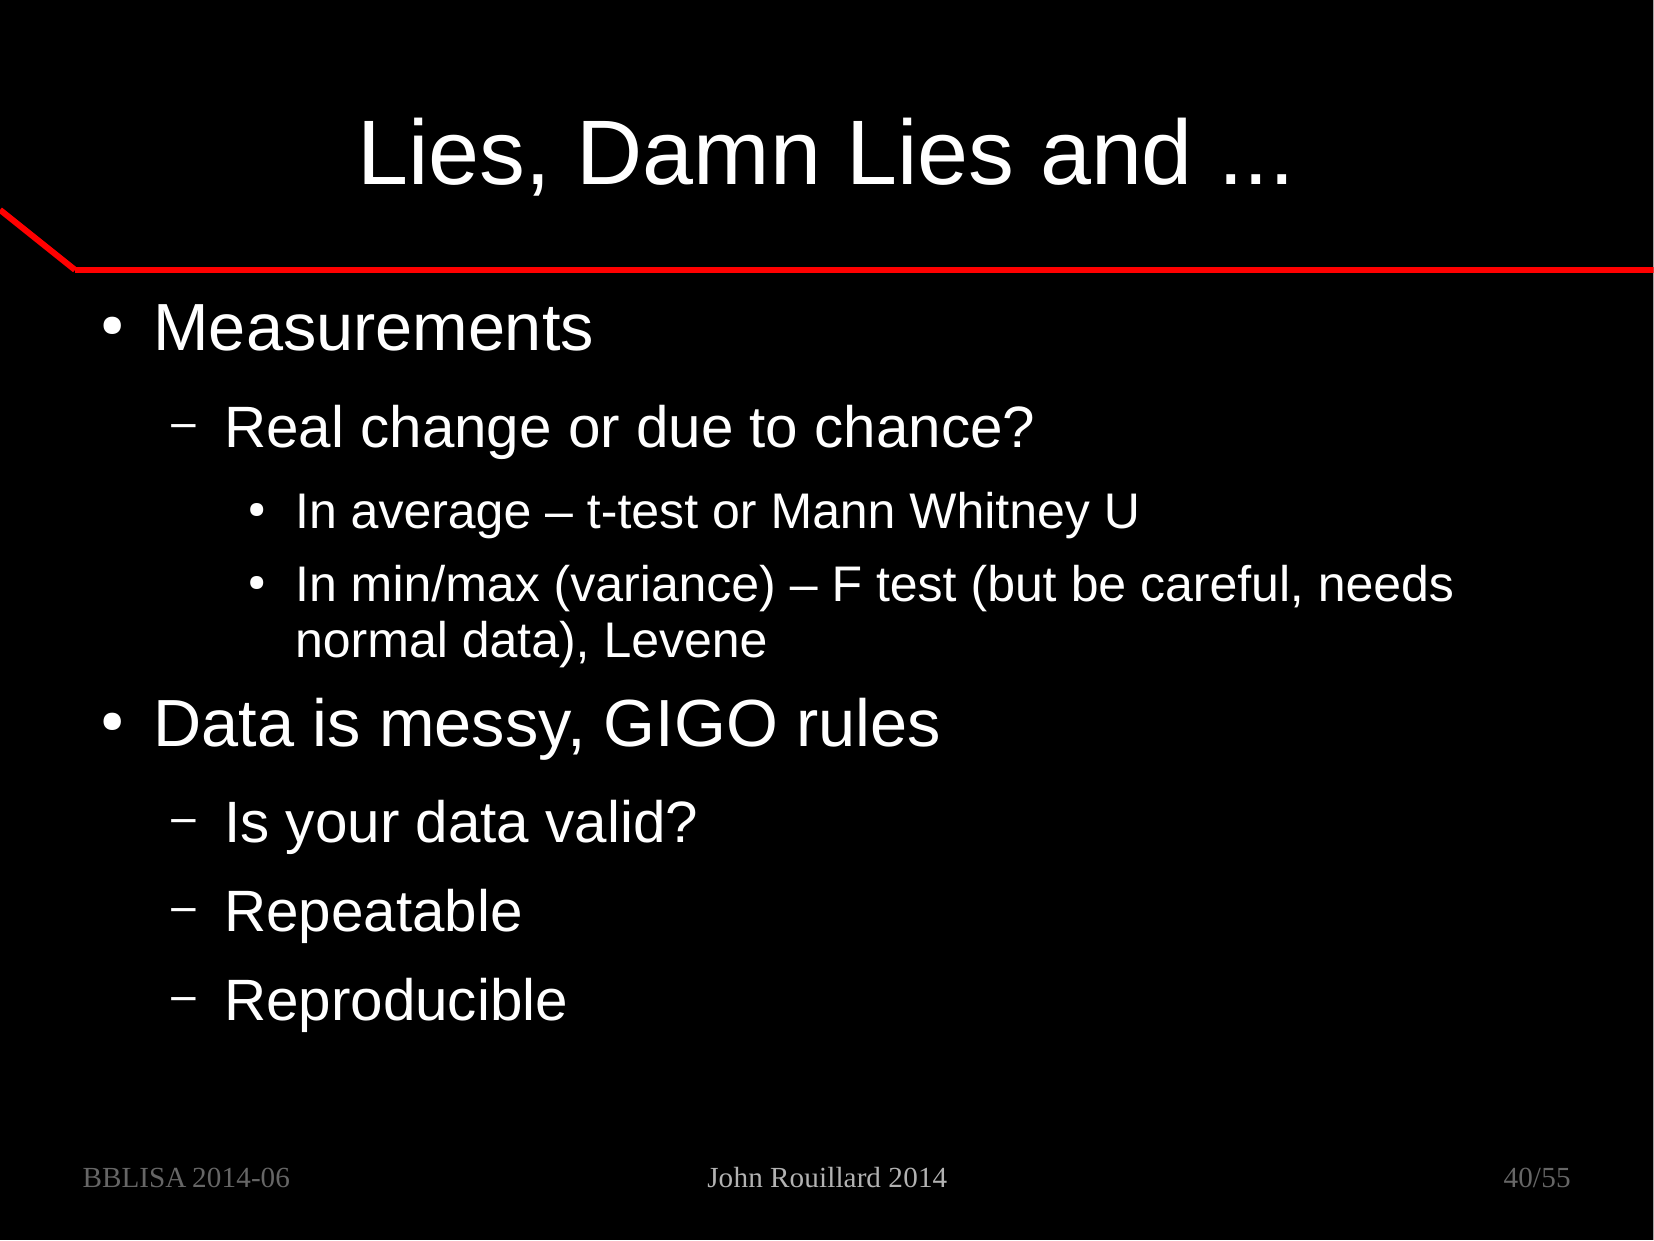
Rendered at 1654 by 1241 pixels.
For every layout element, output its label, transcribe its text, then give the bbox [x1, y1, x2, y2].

list Measurements Real change or due to chance? In average – t-test or Mann Whitney U In min/max (variance) – F test (but be careful, needs normal data), Levene Data is messy, GIGO rules Is your data valid? Repeatable Reproducible [82, 290, 1571, 1110]
title Lies, Damn Lies and ... [82, 49, 1571, 257]
